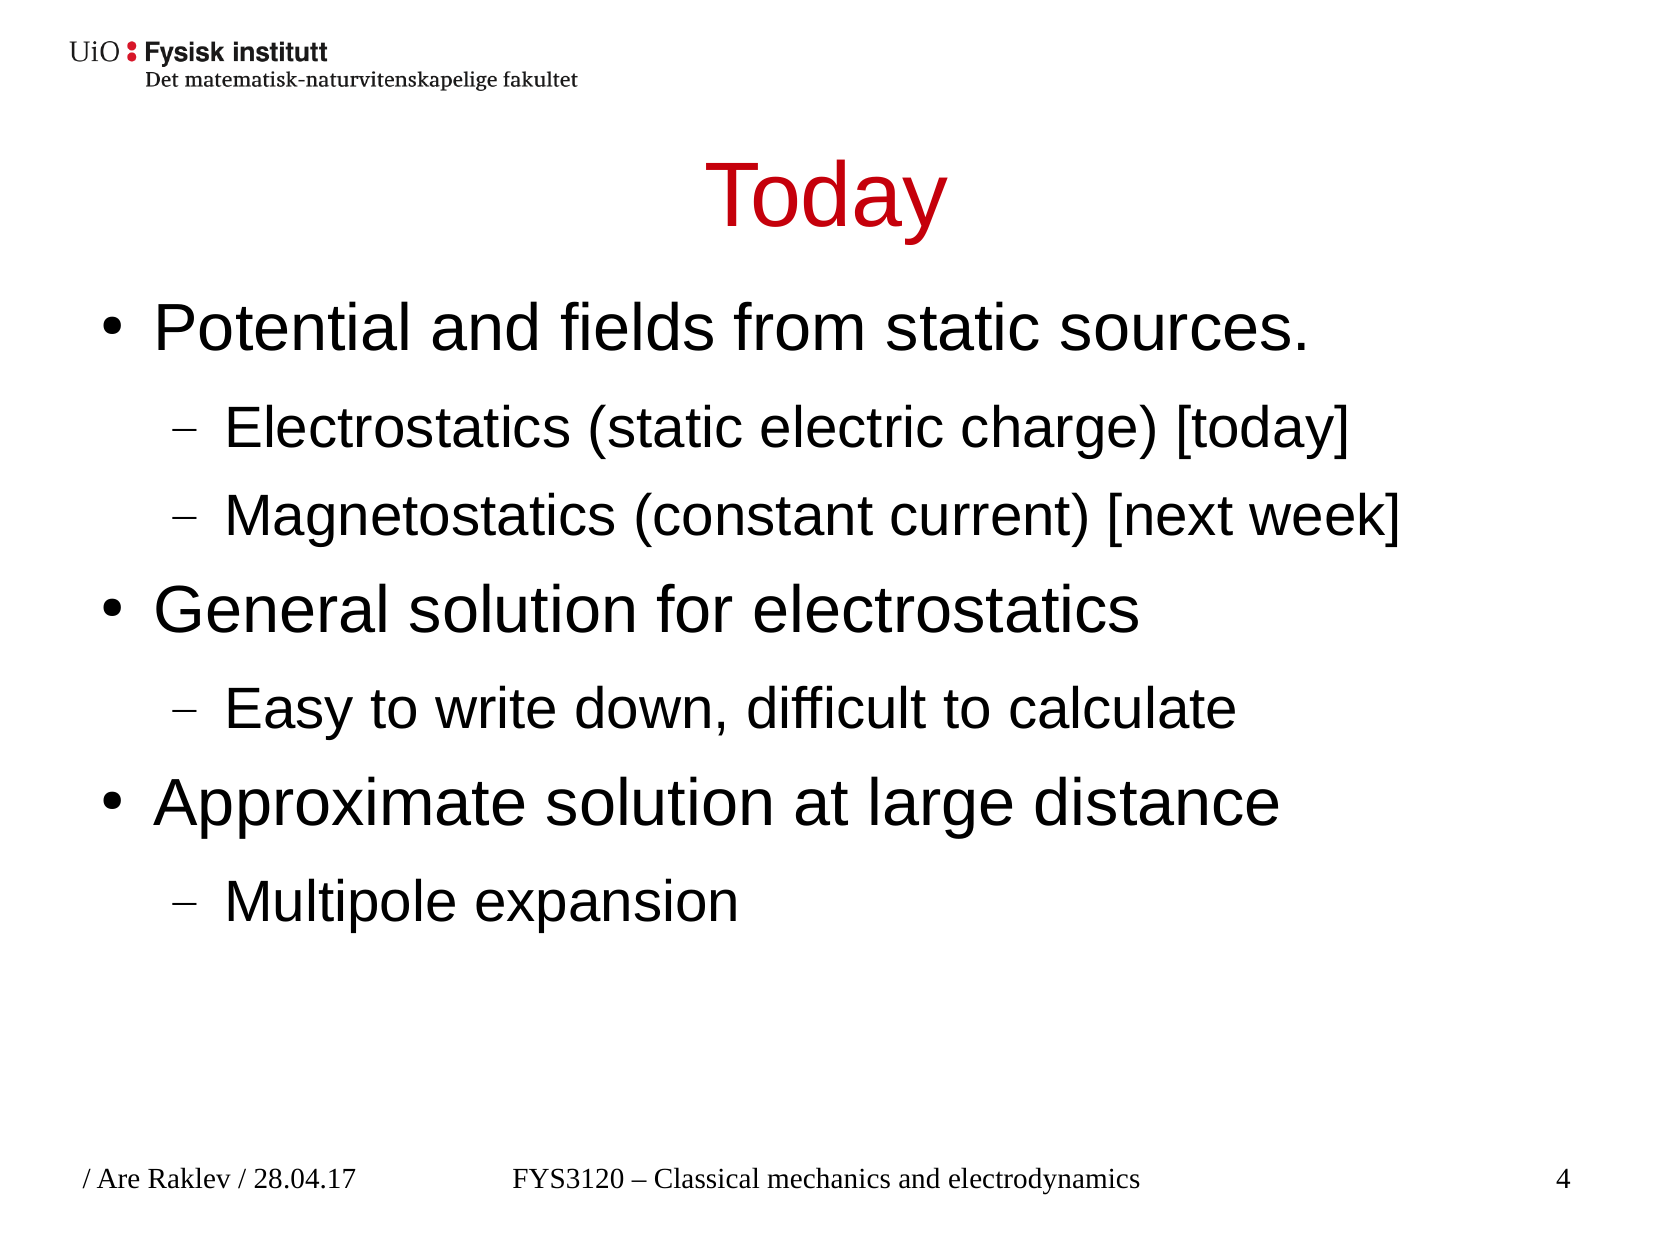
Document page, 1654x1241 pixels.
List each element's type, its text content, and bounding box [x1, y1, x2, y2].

title Today [82, 90, 1571, 290]
picture [68, 37, 581, 93]
list Potential and fields from static sources. Electrostatics (static electric charge) [today] Magnetostatics (constant current) [next week] General solution for electrostatics Easy to write down, difficult to calculate Approximate solution at large distance Multipole expansion [82, 290, 1571, 1146]
